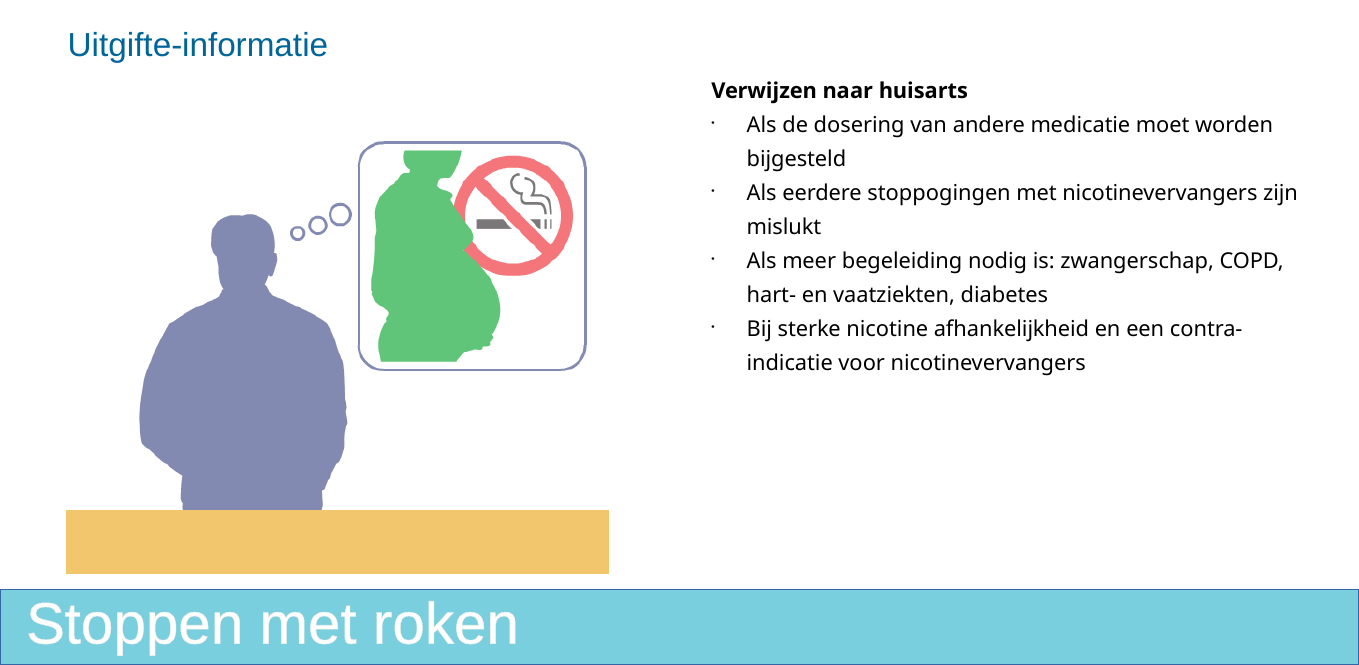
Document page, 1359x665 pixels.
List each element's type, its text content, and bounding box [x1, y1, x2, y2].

title Stoppen met roken [26, 590, 846, 665]
text_box Verwijzen naar huisarts Als de dosering van andere medicatie moet worden bijgesteld Als eerdere stoppogingen met nicotinevervangers zijn mislukt Als meer begeleiding nodig is: zwangerschap, COPD, hart- en vaatziekten, diabetes Bij sterke nicotine afhankelijkheid en een contra-indicatie voor nicotinevervangers [696, 63, 1321, 589]
text_box [0, 589, 1359, 665]
picture [66, 118, 609, 574]
title Uitgifte-informatie [67, 26, 1291, 101]
